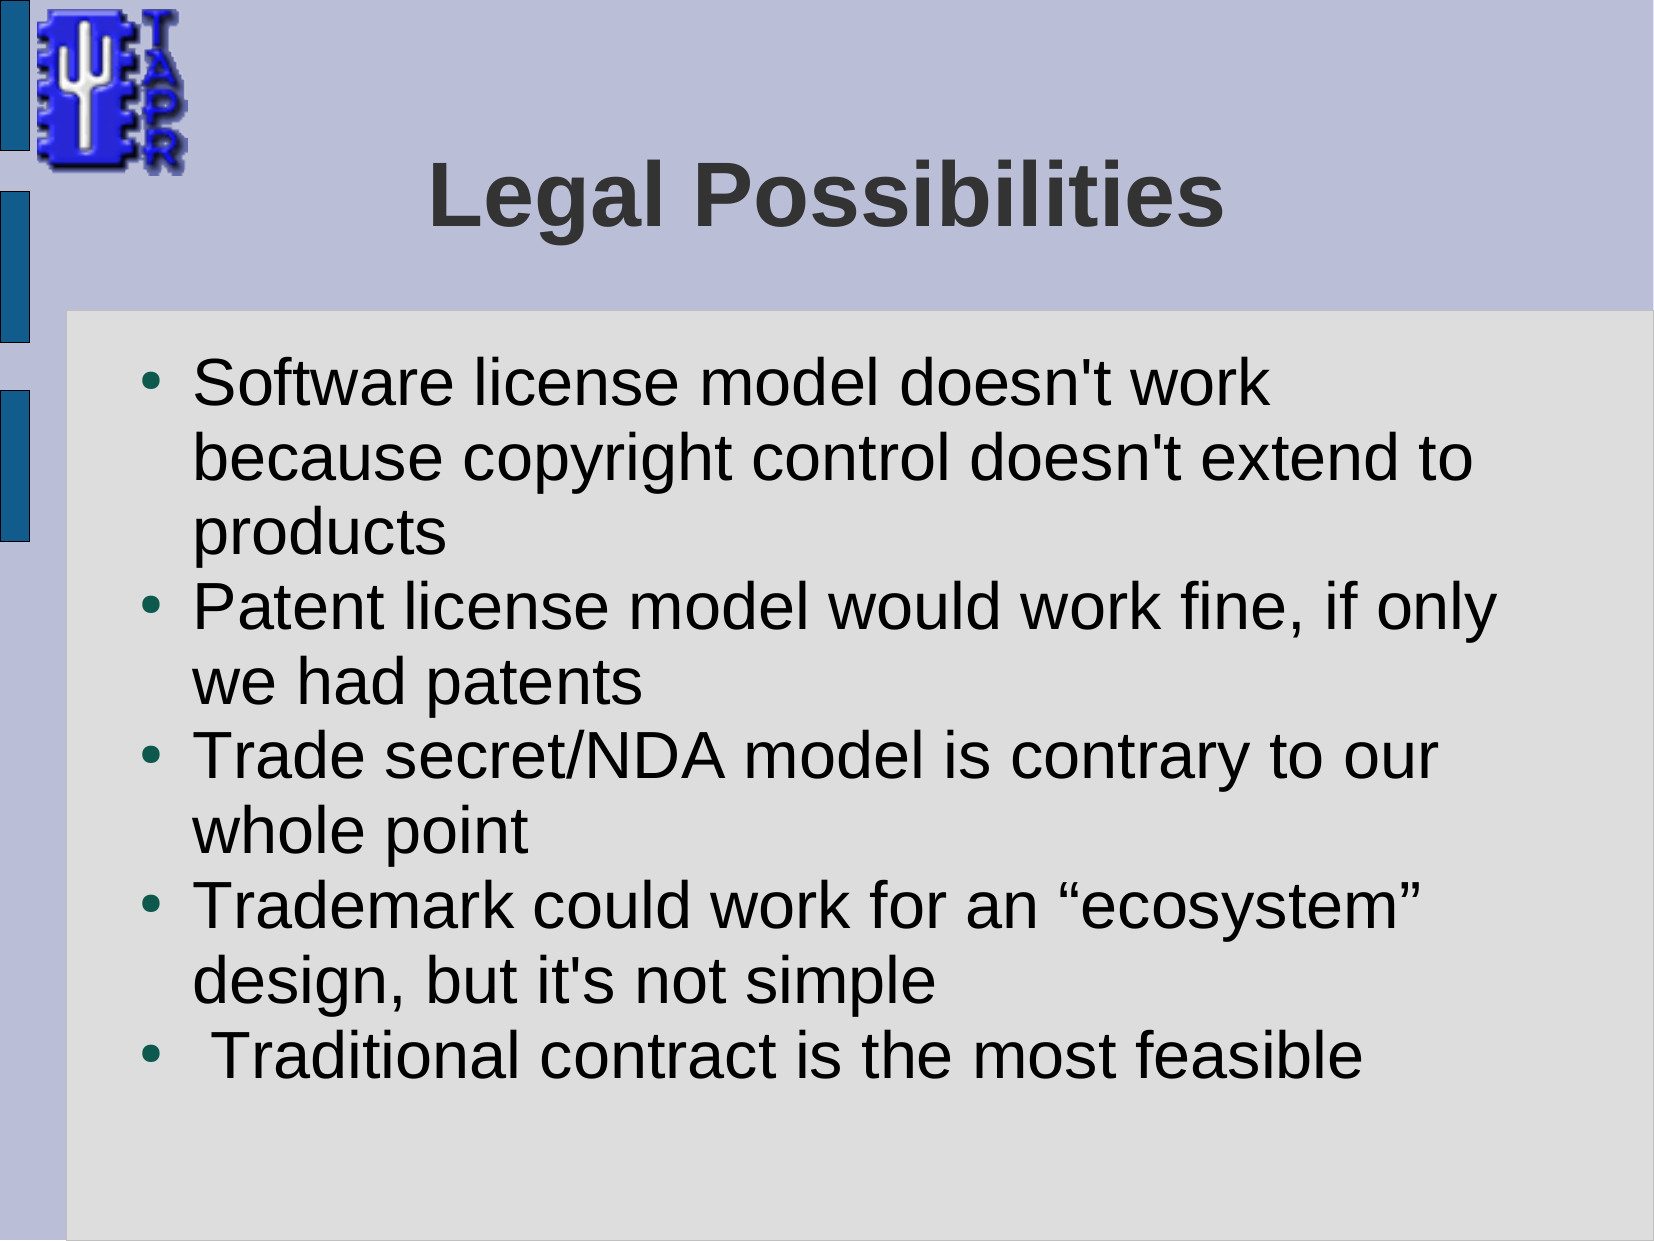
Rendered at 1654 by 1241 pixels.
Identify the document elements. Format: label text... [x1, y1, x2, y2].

list Software license model doesn't work because copyright control doesn't extend to products Patent license model would work fine, if only we had patents Trade secret/NDA model is contrary to our whole point Trademark could work for an “ecosystem” design, but it's not simple Traditional contract is the most feasible [121, 344, 1534, 1127]
picture [37, 9, 188, 176]
title Legal Possibilities [121, 91, 1534, 299]
